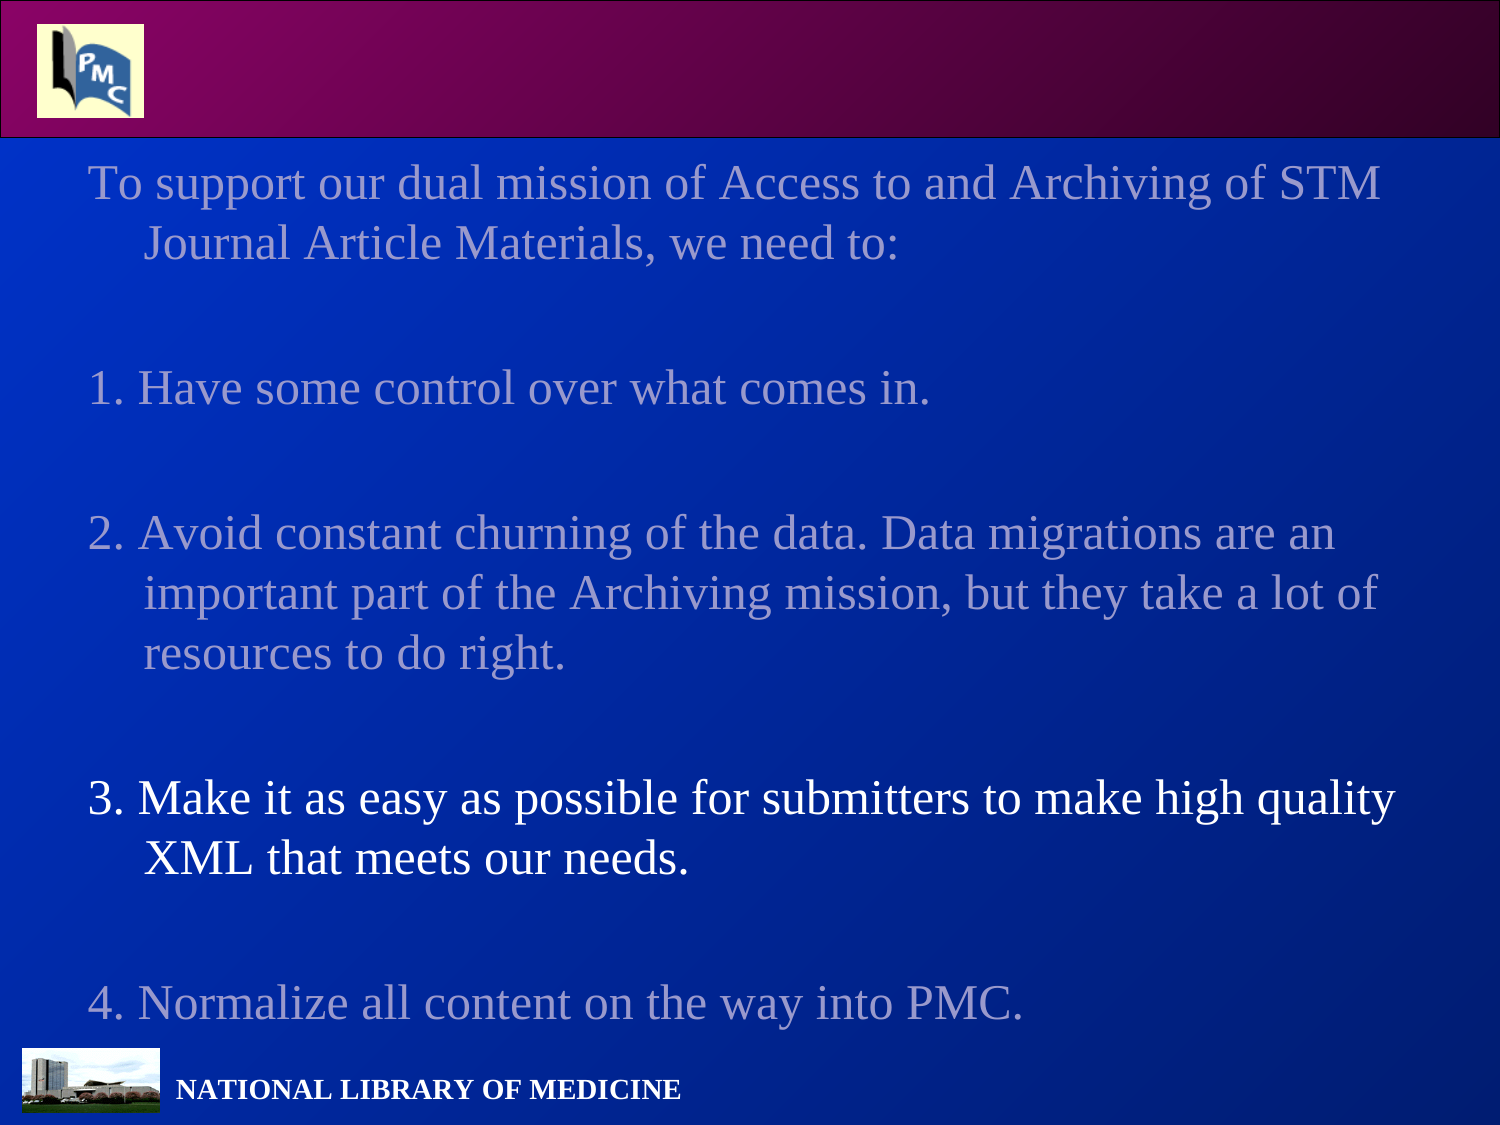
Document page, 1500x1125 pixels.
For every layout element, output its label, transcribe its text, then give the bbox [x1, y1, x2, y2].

picture [22, 1048, 160, 1113]
list To support our dual mission of Access to and Archiving of STM Journal Article Materials, we need to: 1. Have some control over what comes in. 2. Avoid constant churning of the data. Data migrations are an important part of the Archiving mission, but they take a lot of resources to do right. 3. Make it as easy as possible for submitters to make high quality XML that meets our needs. 4. Normalize all content on the way into PMC. [72, 142, 1422, 1038]
